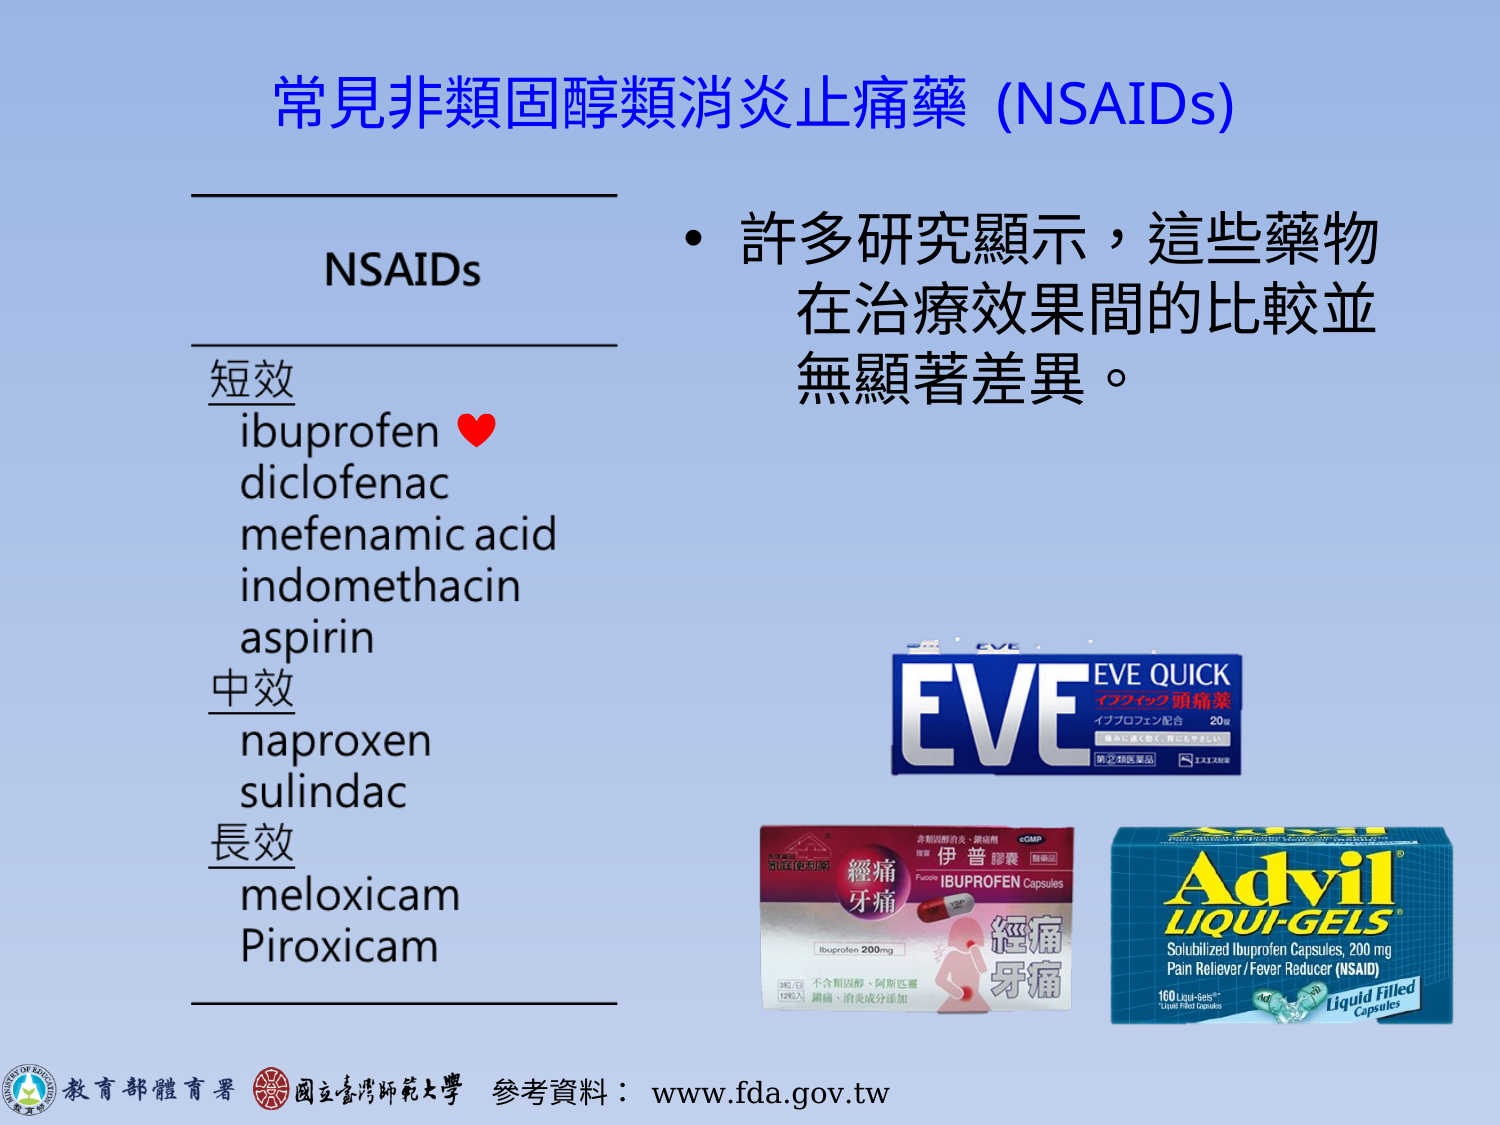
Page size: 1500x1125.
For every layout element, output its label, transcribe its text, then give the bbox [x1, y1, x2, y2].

text_box [457, 413, 496, 448]
title 常見非類固醇類消炎止痛藥 (NSAIDs) [77, 7, 1428, 195]
text_box 參考資料： www.fda.gov.tw [476, 1067, 861, 1118]
text_box 許多研究顯示，這些藥物在治療效果間的比較並無顯著差異。 [668, 194, 1404, 414]
picture [182, 194, 618, 1005]
picture [722, 621, 1500, 1060]
